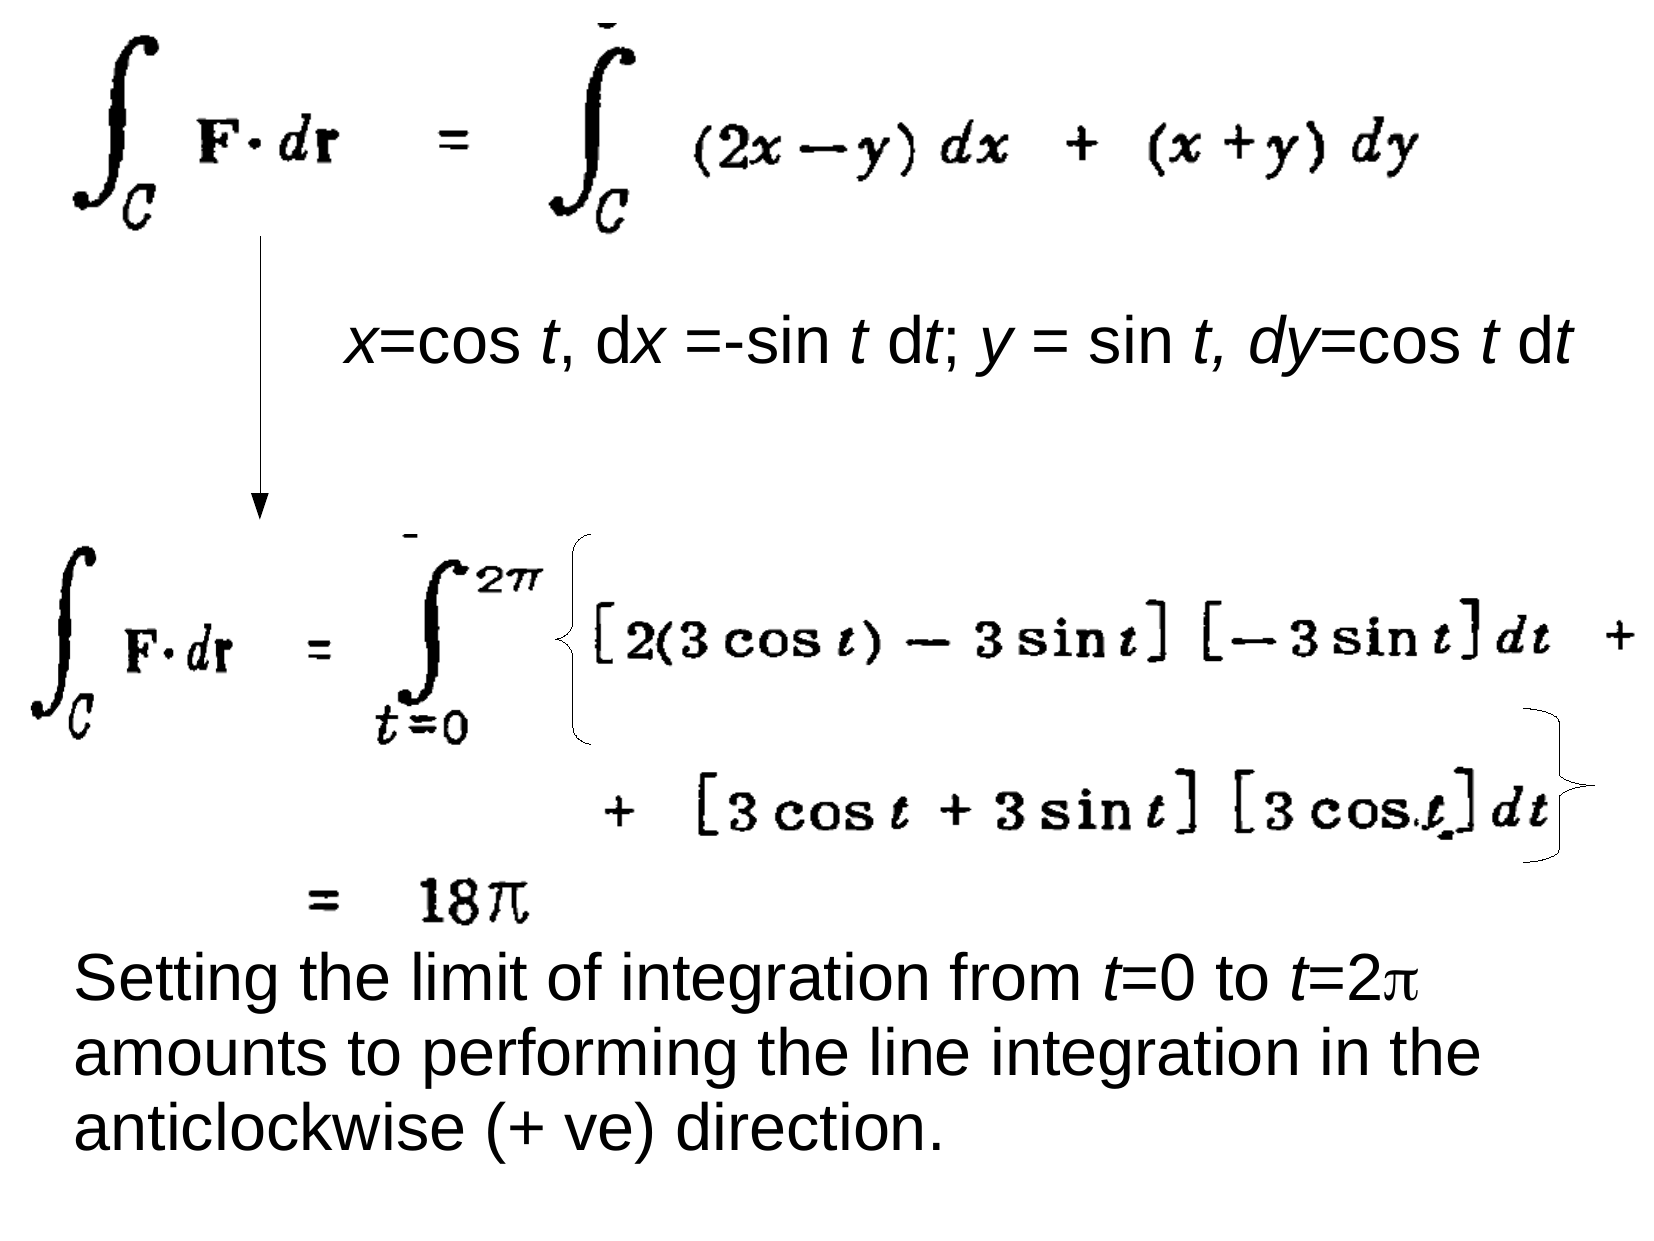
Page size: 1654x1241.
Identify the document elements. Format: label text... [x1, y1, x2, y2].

picture [306, 826, 556, 933]
picture [12, 534, 1654, 863]
text_box x=cos t, dx =-sin t dt; y = sin t, dy=cos t dt [330, 295, 1642, 390]
picture [48, 23, 1441, 249]
text_box Setting the limit of integration from t=0 to t=2p amounts to performing the line integration in the anticlockwise (+ ve) direction. [59, 933, 1512, 1205]
